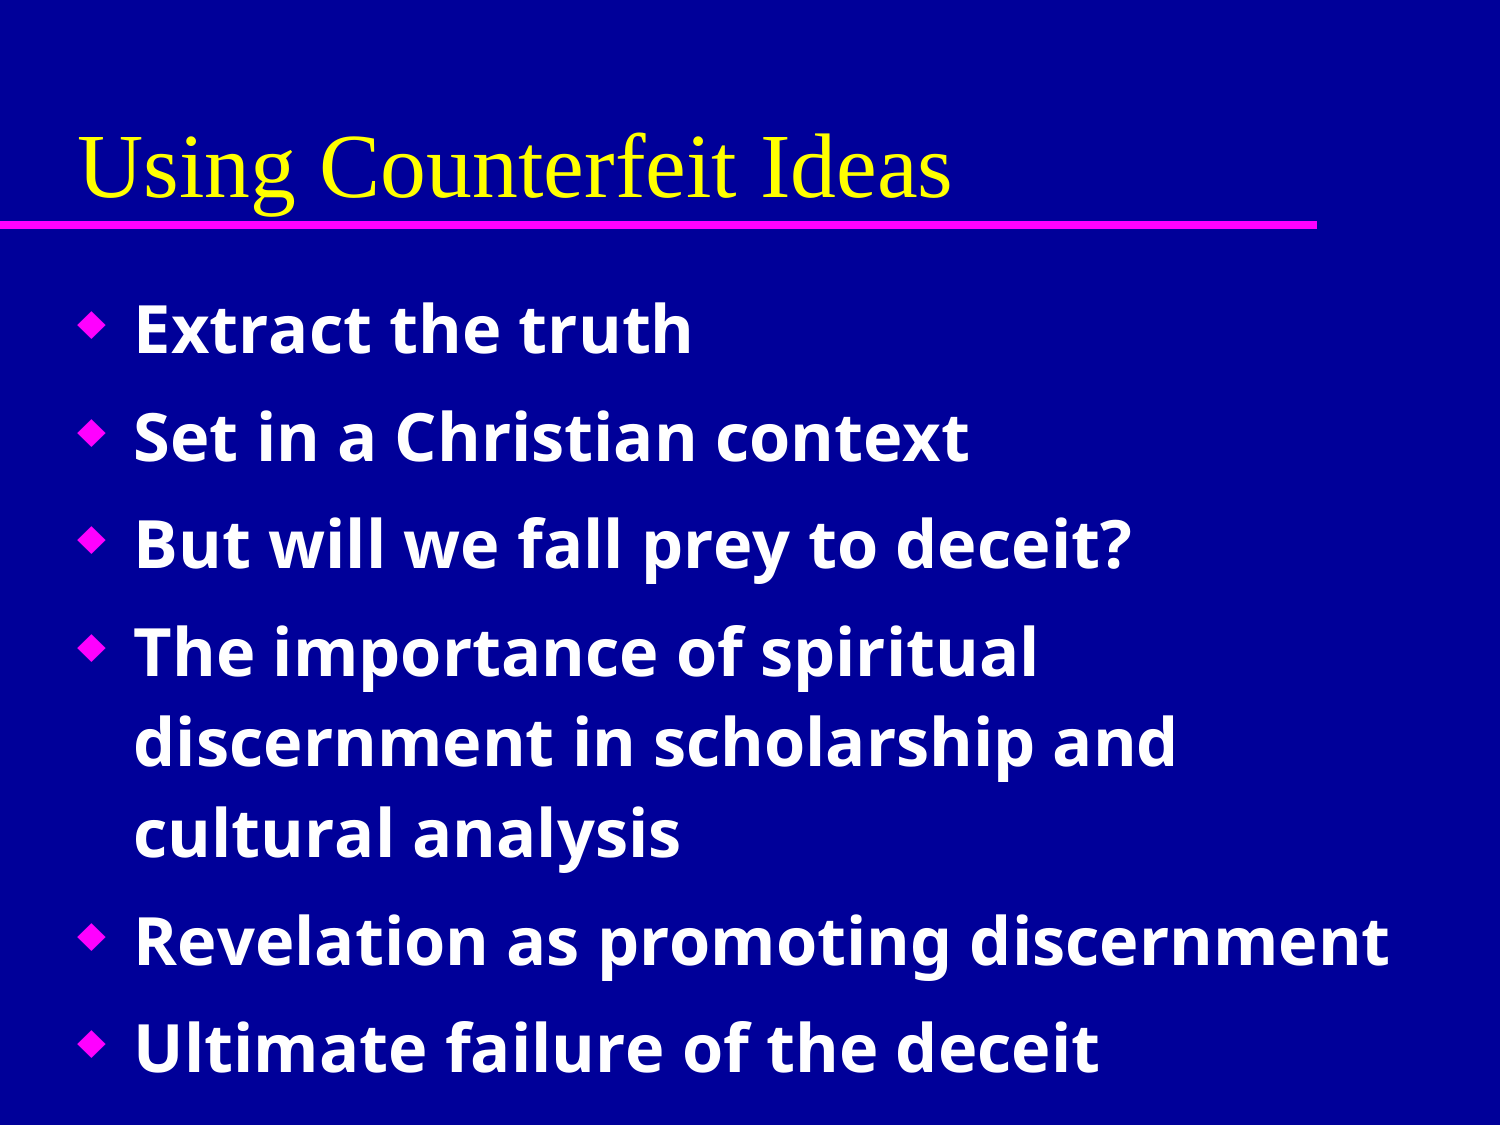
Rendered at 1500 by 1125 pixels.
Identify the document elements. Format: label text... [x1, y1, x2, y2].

list Extract the truth Set in a Christian context But will we fall prey to deceit? The importance of spiritual discernment in scholarship and cultural analysis Revelation as promoting discernment Ultimate failure of the deceit [62, 275, 1463, 951]
title Using Counterfeit Ideas [62, 43, 1338, 225]
